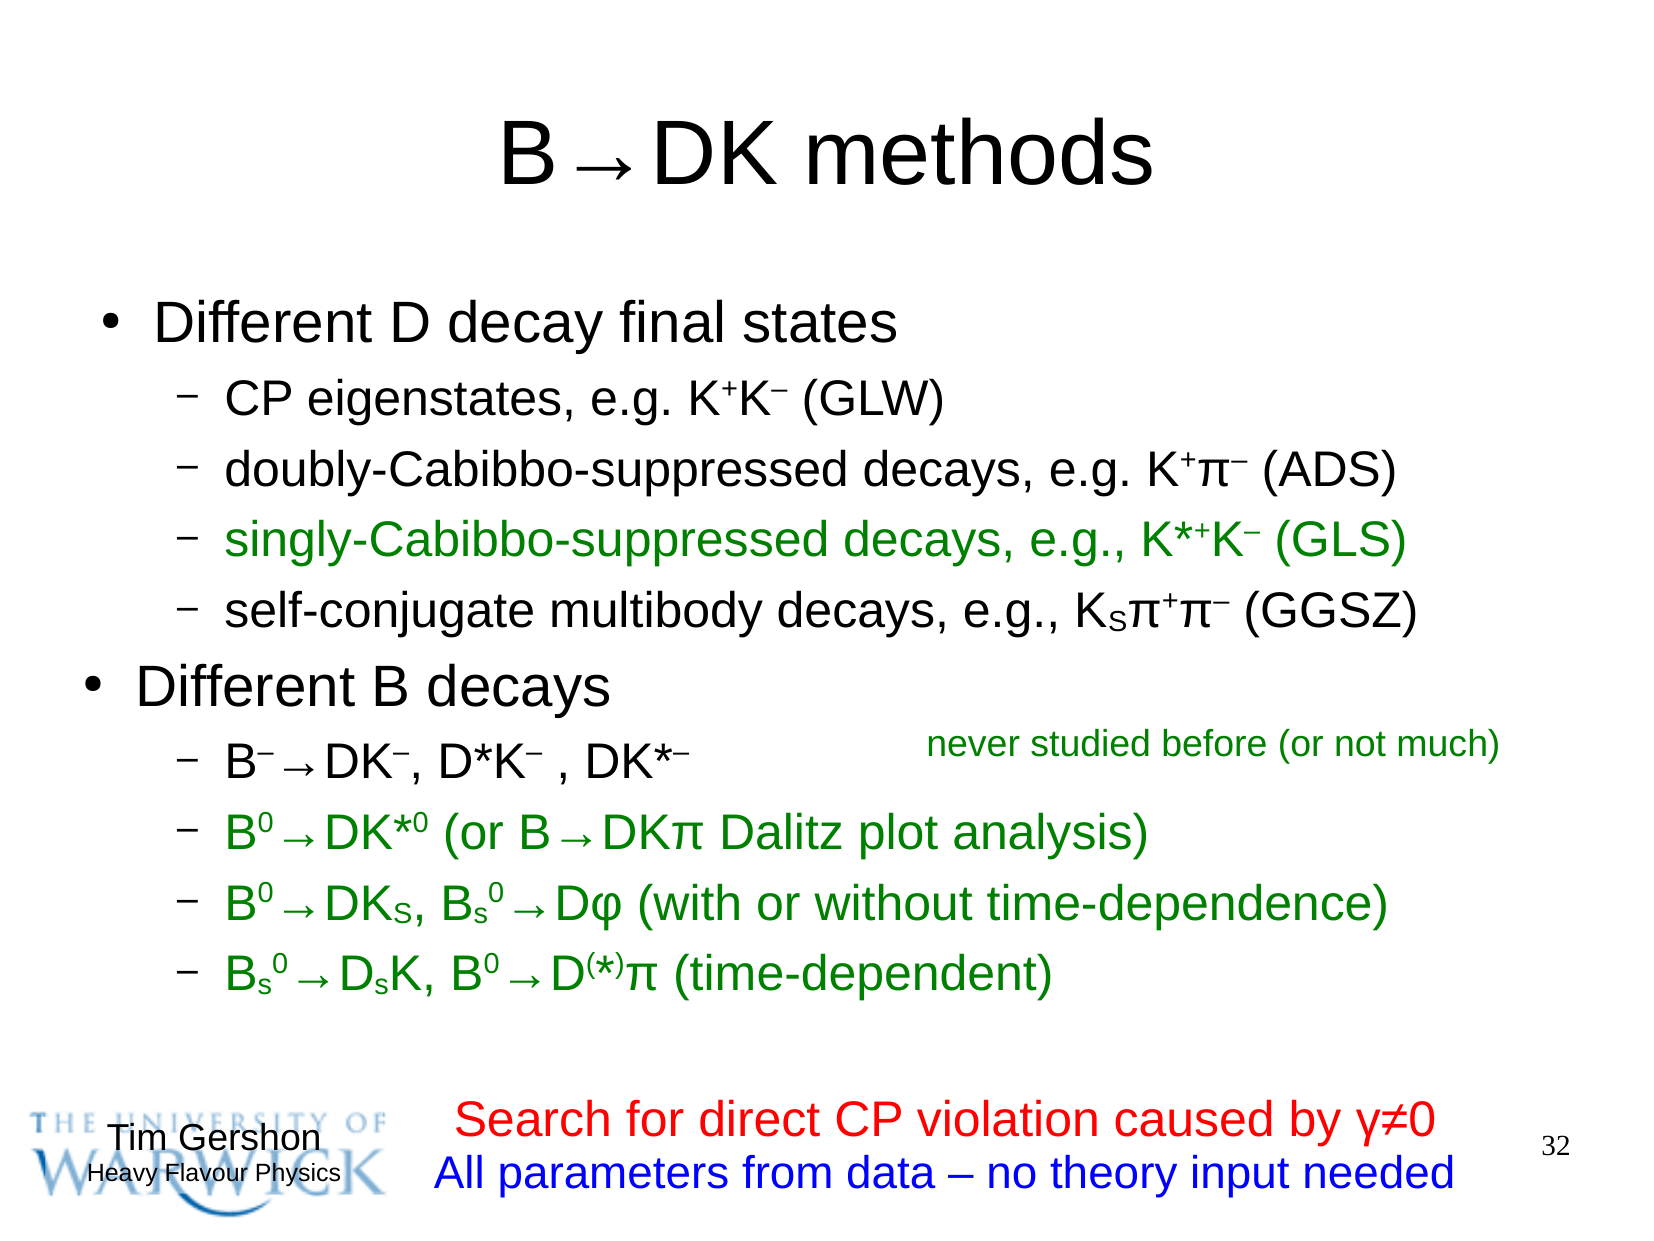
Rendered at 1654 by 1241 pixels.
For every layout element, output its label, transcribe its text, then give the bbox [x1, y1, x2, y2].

list Different D decay final states CP eigenstates, e.g. K+K– (GLW) doubly-Cabibbo-suppressed decays, e.g. K+π– (ADS) singly-Cabibbo-suppressed decays, e.g., K*+K– (GLS) self-conjugate multibody decays, e.g., KSπ+π– (GGSZ) Different B decays B–→DK–, D*K– , DK*– B0→DK*0 (or B→DKπ Dalitz plot analysis) B0→DKS, Bs0→Dφ (with or without time-dependence) Bs0→DsK, B0→D(*)π (time-dependent) [82, 290, 1571, 1094]
title B→DK methods [82, 56, 1571, 250]
text_box Search for direct CP violation caused by γ≠0 All parameters from data – no theory input needed [383, 1084, 1506, 1207]
text_box Tim Gershon Heavy Flavour Physics [45, 1108, 383, 1194]
picture [19, 1106, 406, 1232]
text_box never studied before (or not much) [844, 714, 1583, 772]
